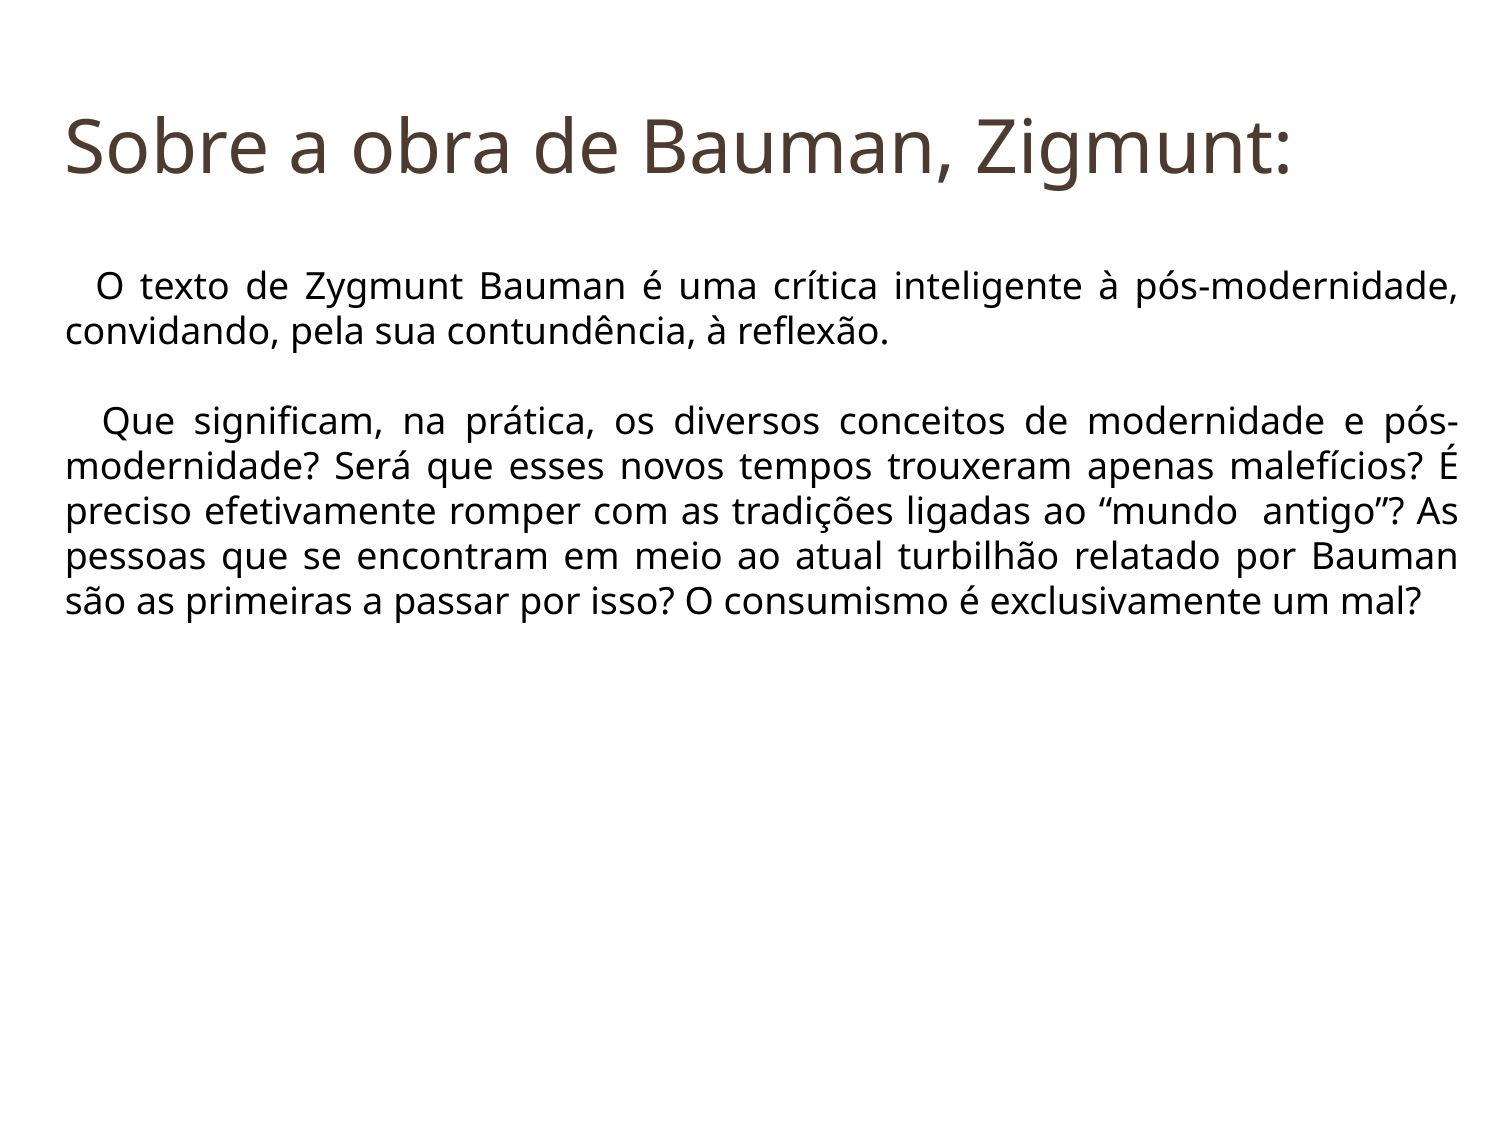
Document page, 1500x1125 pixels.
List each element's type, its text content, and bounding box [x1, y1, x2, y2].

title Sobre a obra de Bauman, Zigmunt: [50, 75, 1475, 213]
list O texto de Zygmunt Bauman é uma crítica inteligente à pós-modernidade, convidando, pela sua contundência, à reflexão. Que significam, na prática, os diversos conceitos de modernidade e pós-modernidade? Será que esses novos tempos trouxeram apenas malefícios? É preciso efetivamente romper com as tradições ligadas ao “mundo antigo”? As pessoas que se encontram em meio ao atual turbilhão relatado por Bauman são as primeiras a passar por isso? O consumismo é exclusivamente um mal? [50, 254, 1475, 998]
